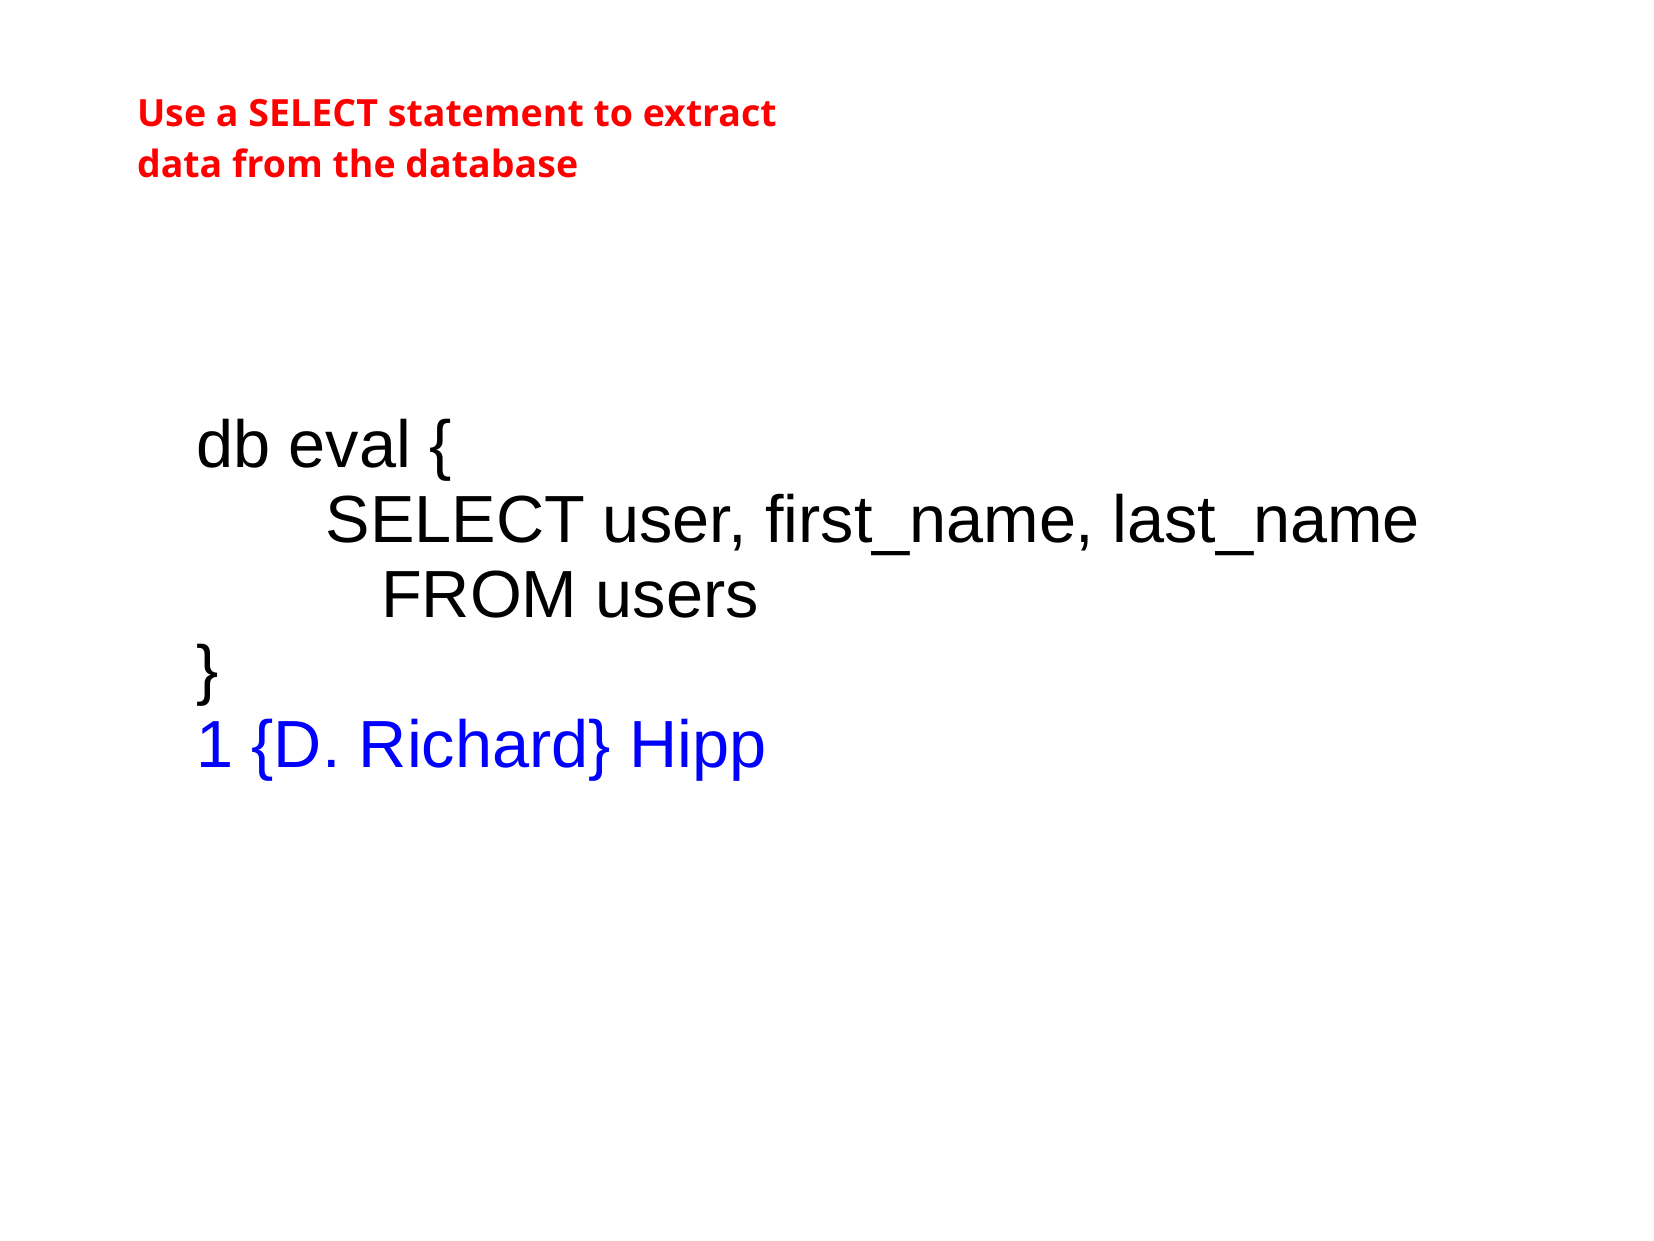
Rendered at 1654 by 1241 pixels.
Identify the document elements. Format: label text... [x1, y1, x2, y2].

text_box db eval { SELECT user, first_name, last_name FROM users } 1 {D. Richard} Hipp [181, 400, 1437, 877]
text_box Use a SELECT statement to extract data from the database [119, 75, 825, 209]
